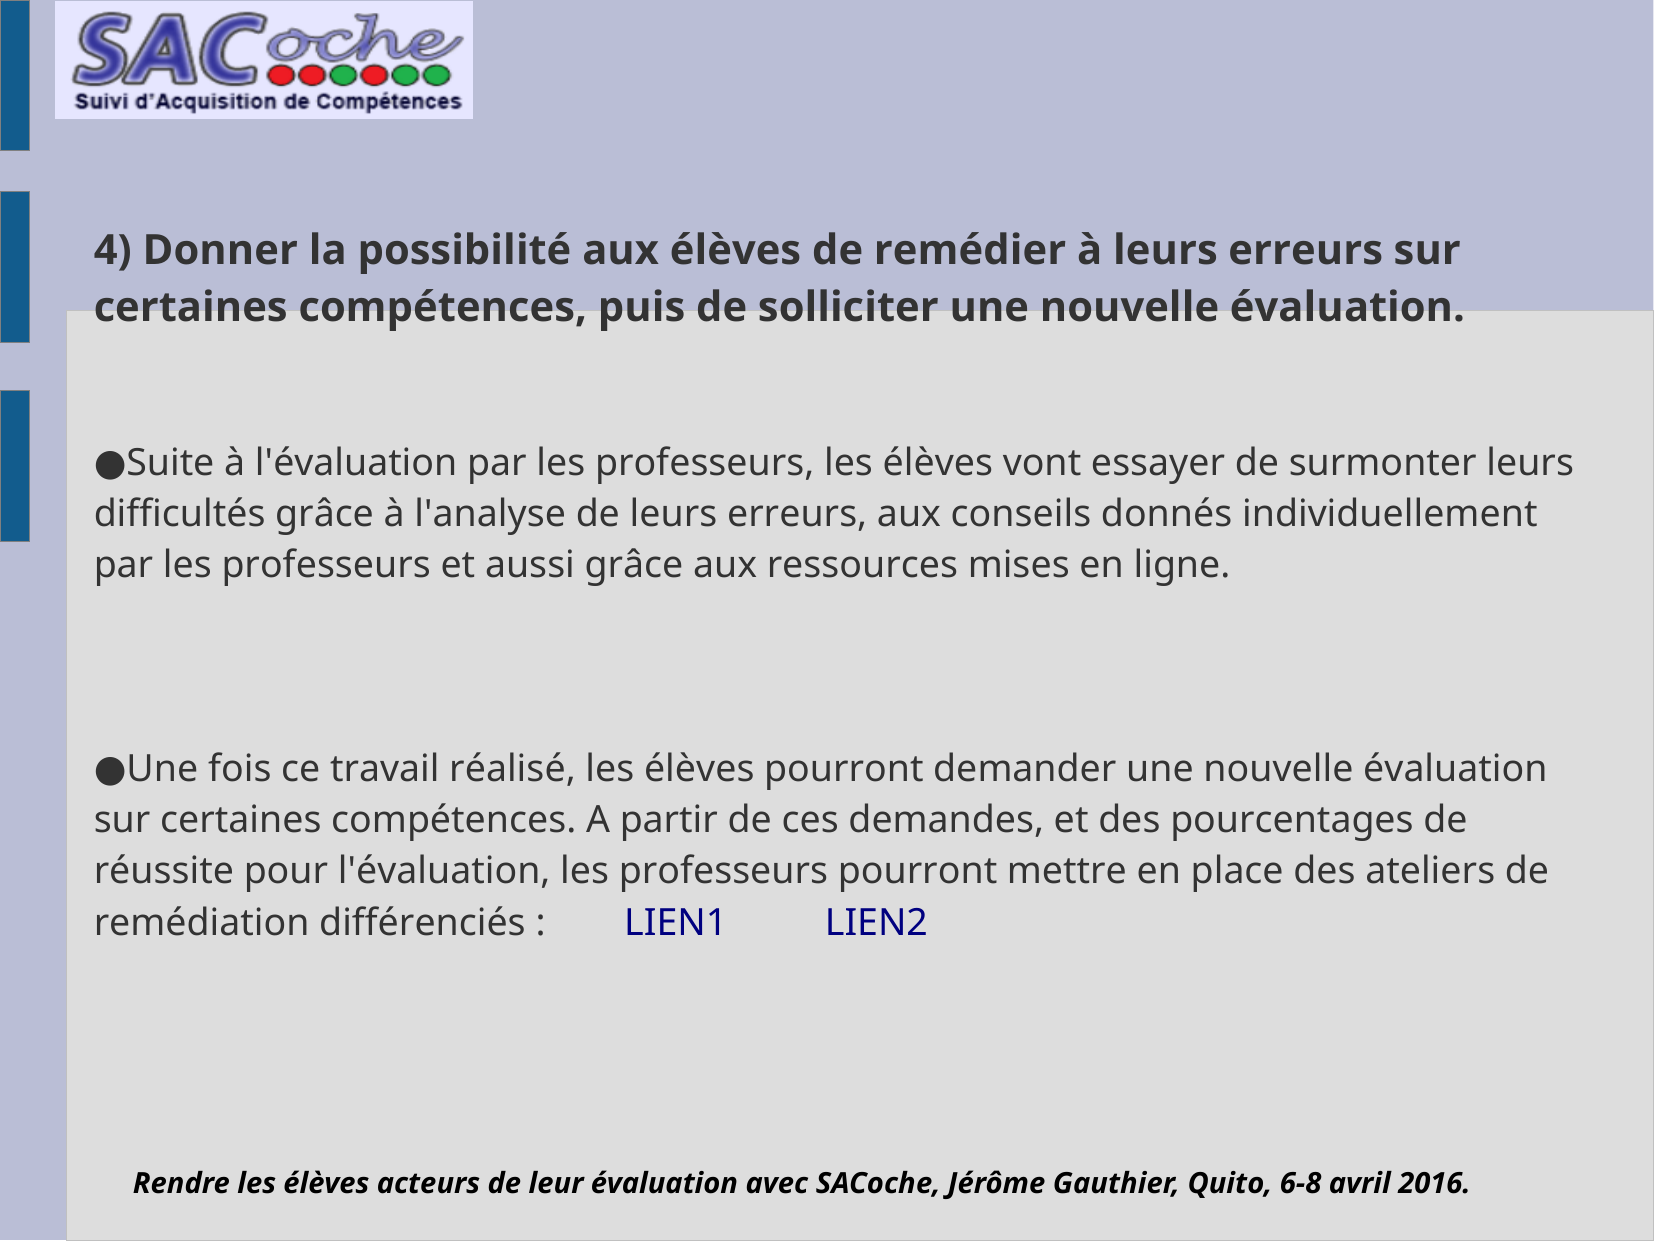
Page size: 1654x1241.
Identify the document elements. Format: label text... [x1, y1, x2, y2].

text_box Rendre les élèves acteurs de leur évaluation avec SACoche, Jérôme Gauthier, Quito, 6-8 avril 2016. [118, 1154, 1654, 1211]
picture [55, 1, 473, 119]
title 4) Donner la possibilité aux élèves de remédier à leurs erreurs sur certaines compétences, puis de solliciter une nouvelle évaluation. ●Suite à l'évaluation par les professeurs, les élèves vont essayer de surmonter leurs difficultés grâce à l'analyse de leurs erreurs, aux conseils donnés individuellement par les professeurs et aussi grâce aux ressources mises en ligne. ●Une fois ce travail réalisé, les élèves pourront demander une nouvelle évaluation sur certaines compétences. A partir de ces demandes, et des pourcentages de réussite pour l'évaluation, les professeurs pourront mettre en place des ateliers de remédiation différenciés : LIEN1 LIEN2 [93, 206, 1595, 1164]
